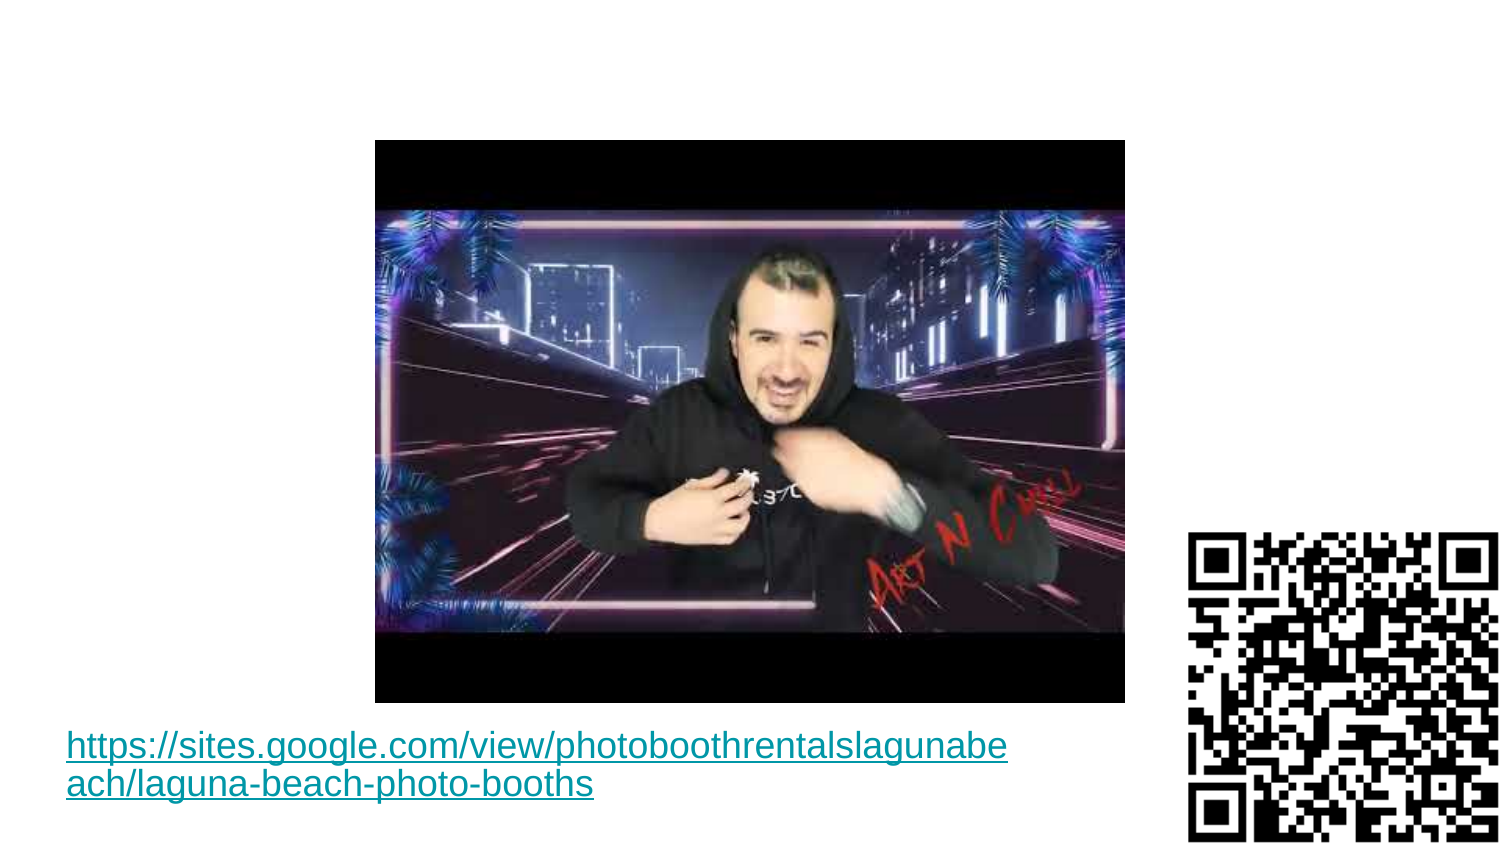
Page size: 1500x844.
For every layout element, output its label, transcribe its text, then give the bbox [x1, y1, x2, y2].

list https://sites.google.com/view/photoboothrentalslagunabeach/laguna-beach-photo-booths [51, 694, 1036, 794]
picture [375, 140, 1125, 704]
picture [1187, 531, 1500, 844]
